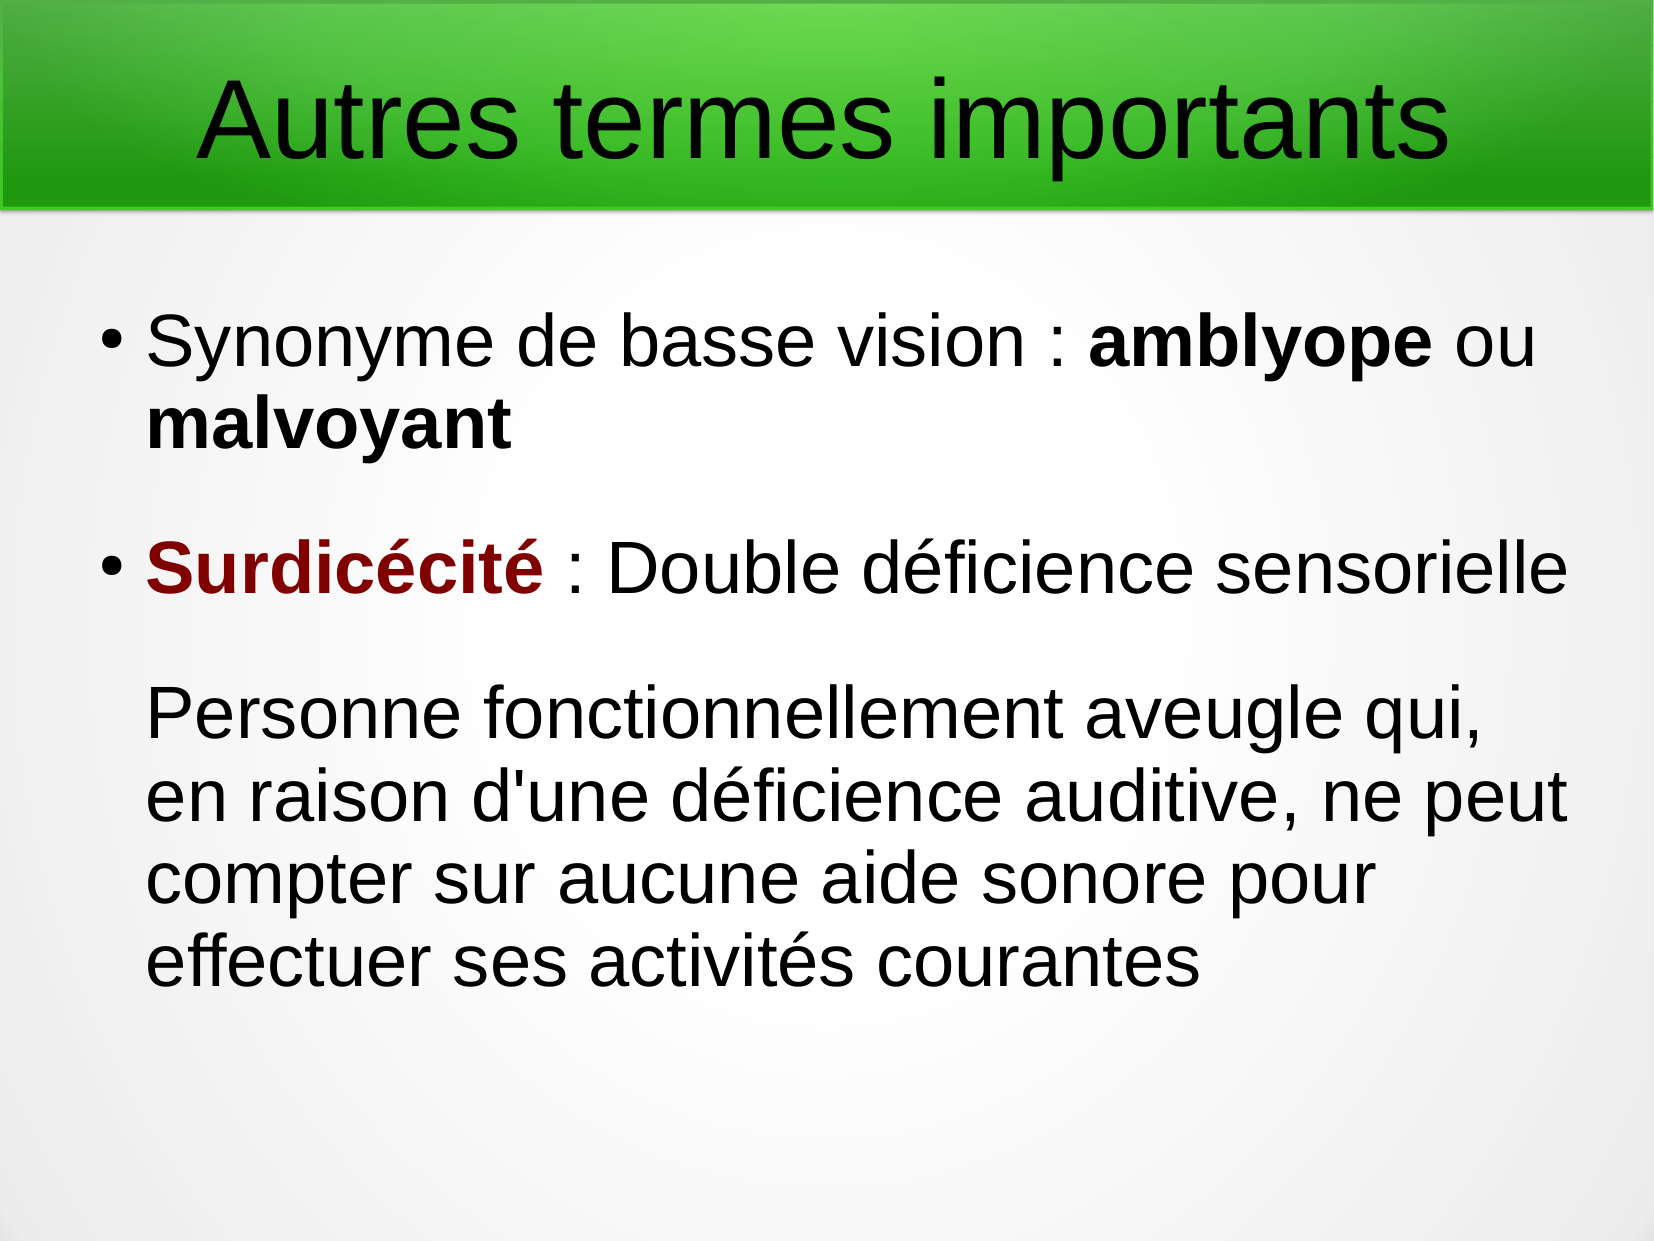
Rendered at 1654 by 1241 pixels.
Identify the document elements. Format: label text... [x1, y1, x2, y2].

title Autres termes importants [80, 37, 1569, 201]
list Synonyme de basse vision : amblyope ou malvoyant Surdicécité : Double déficience sensorielle Personne fonctionnellement aveugle qui, en raison d'une déficience auditive, ne peut compter sur aucune aide sonore pour effectuer ses activités courantes [82, 299, 1571, 1019]
